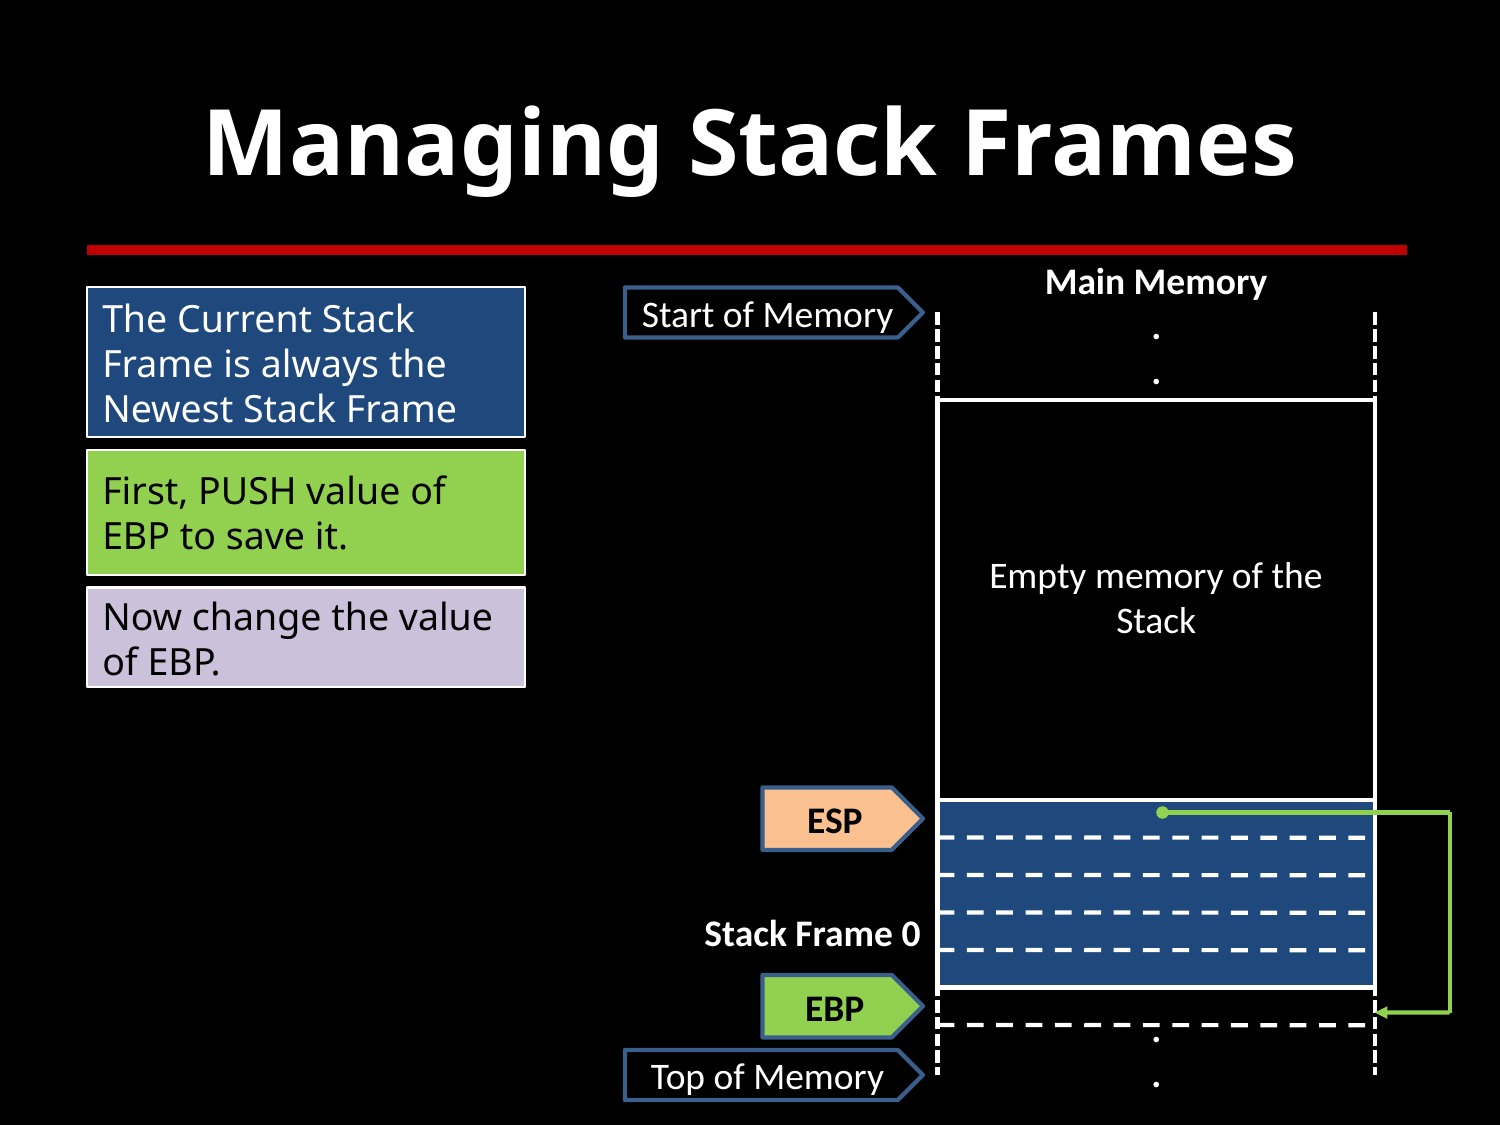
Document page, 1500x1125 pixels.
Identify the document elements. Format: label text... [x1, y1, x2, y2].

text_box The Current Stack Frame is always the Newest Stack Frame [87, 287, 525, 438]
text_box Now change the value of EBP. [87, 587, 525, 688]
text_box [937, 800, 1375, 988]
text_box First, PUSH value of EBP to save it. [87, 450, 525, 575]
text_box Start of Memory [624, 287, 923, 338]
text_box . . [937, 1012, 1375, 1088]
text_box Main Memory . . [937, 262, 1375, 388]
text_box ESP [762, 787, 923, 850]
text_box EBP [762, 974, 923, 1038]
title Managing Stack Frames [75, 45, 1425, 233]
text_box Empty memory of the Stack [937, 399, 1375, 800]
text_box Stack Frame 0 [687, 912, 938, 950]
text_box Top of Memory [624, 1050, 923, 1101]
